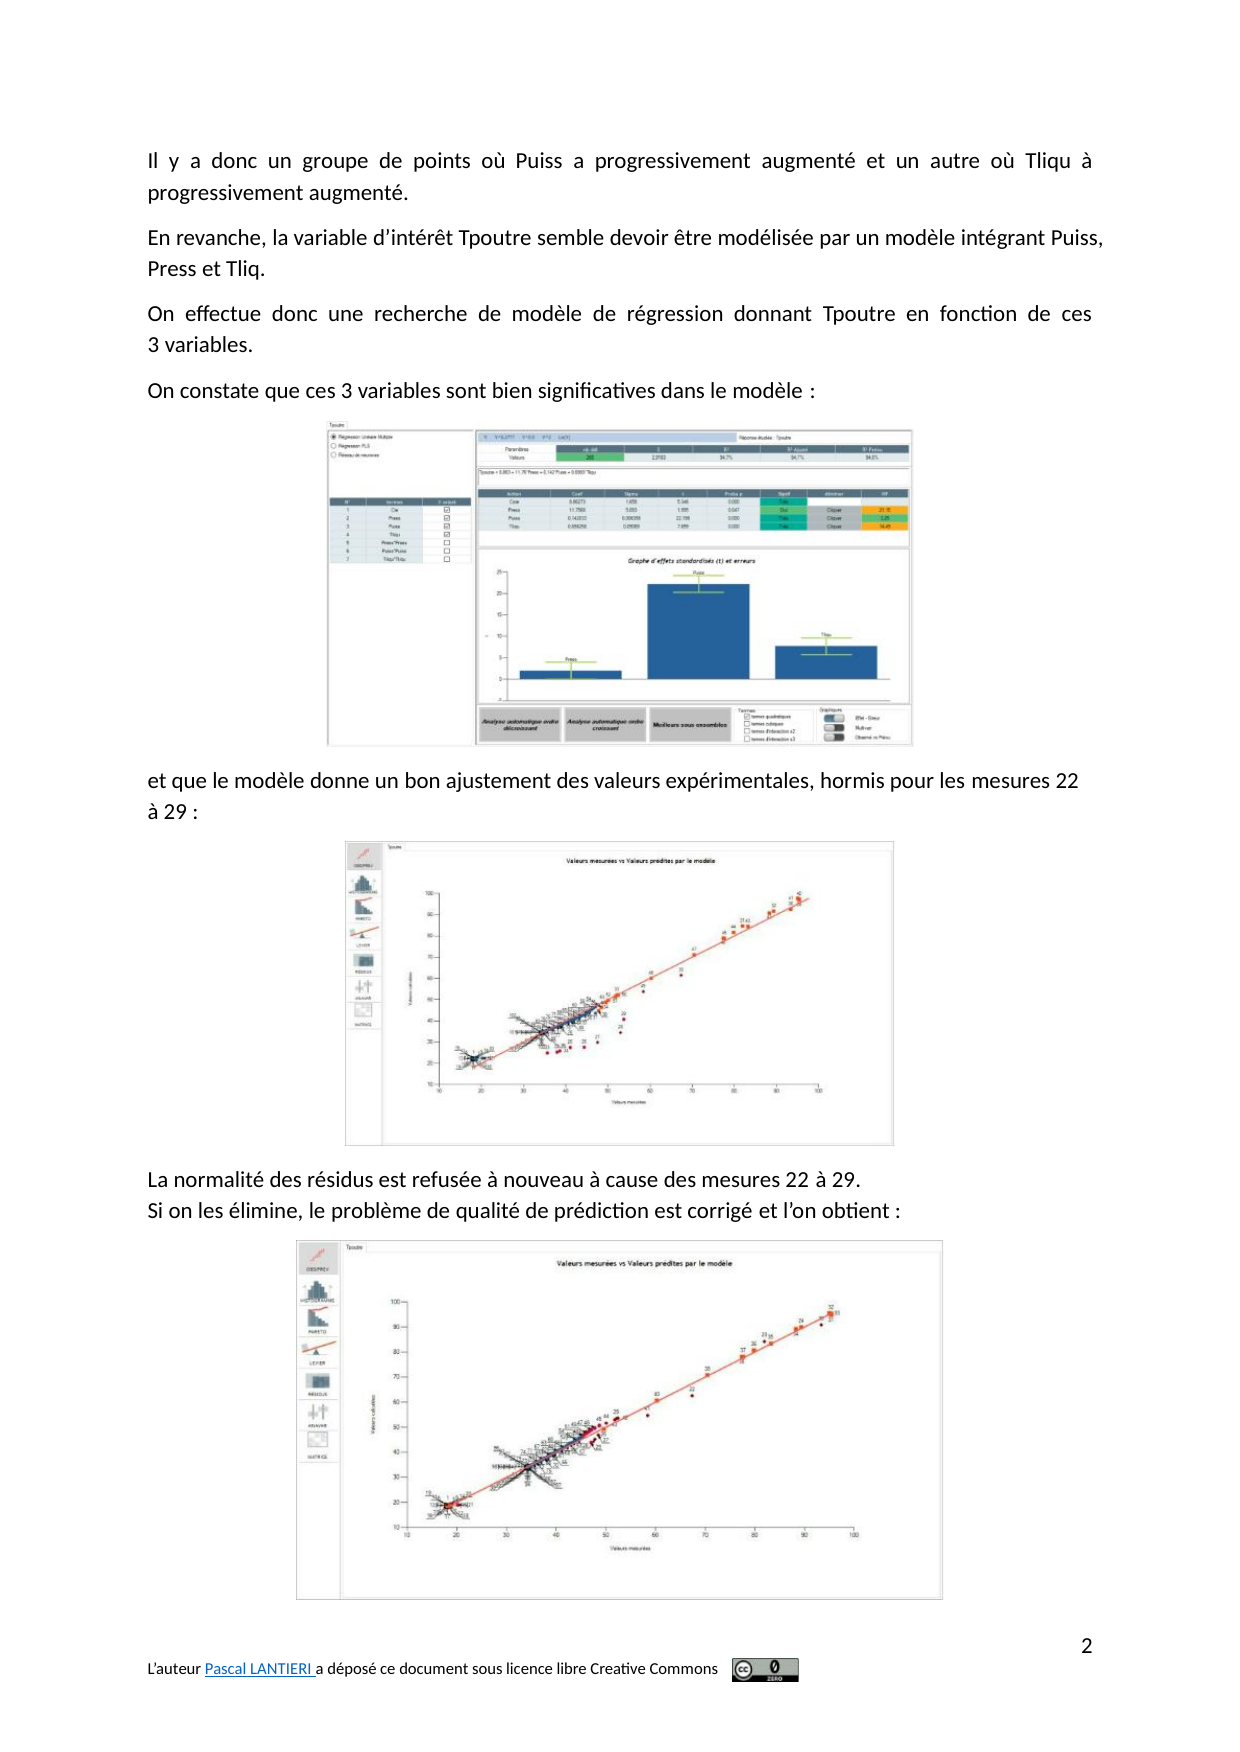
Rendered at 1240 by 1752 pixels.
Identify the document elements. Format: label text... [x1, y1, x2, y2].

text_box Il y a donc un groupe de points où Puiss a progressivement augmenté et un autre où Tliqu à progressivement augmenté. [147, 145, 1118, 210]
text_box La normalité des résidus est refusée à nouveau à cause des mesures 22 à 29. Si on les élimine, le problème de qualité de prédiction est corrigé et l’on obtient : [147, 1164, 927, 1229]
text_box [749, 1658, 799, 1682]
text_box [326, 421, 914, 747]
text_box En revanche, la variable d’intérêt Tpoutre semble devoir être modélisée par un modèle intégrant Puiss, Press et Tliq. [147, 221, 1118, 287]
text_box On effectue donc une recherche de modèle de régression donnant Tpoutre en fonction de ces 3 variables. [147, 298, 1118, 363]
text_box [296, 1240, 944, 1600]
text_box [345, 841, 895, 1146]
text_box On constate que ces 3 variables sont bien significatives dans le modèle : [147, 374, 842, 410]
text_box et que le modèle donne un bon ajustement des valeurs expérimentales, hormis pour les mesures 22 à 29 : [147, 765, 1104, 830]
text_box L’auteur Pascal LANTIERI a déposé ce document sous licence libre Creative Commons [147, 1657, 749, 1685]
text_box 2 [1081, 1629, 1118, 1665]
